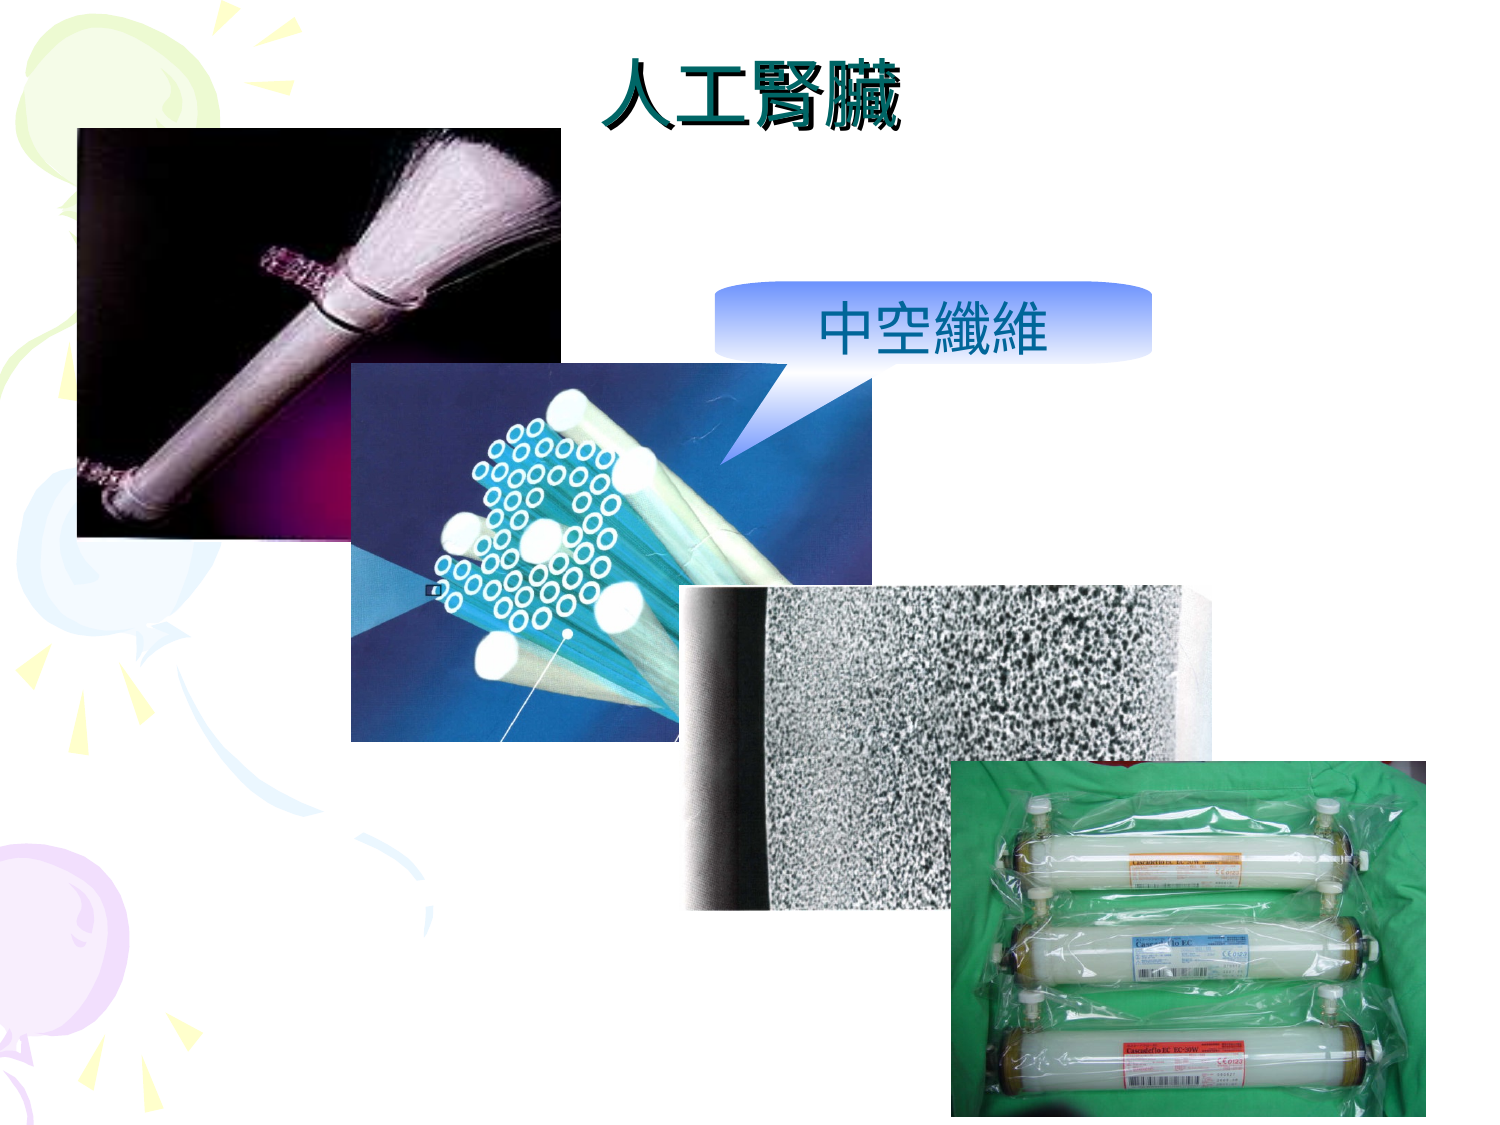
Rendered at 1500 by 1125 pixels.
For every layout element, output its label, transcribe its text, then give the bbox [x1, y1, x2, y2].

title 人工腎臟 [72, 0, 1426, 146]
text_box 中空纖維 [714, 281, 1152, 465]
picture [76, 128, 1426, 1117]
